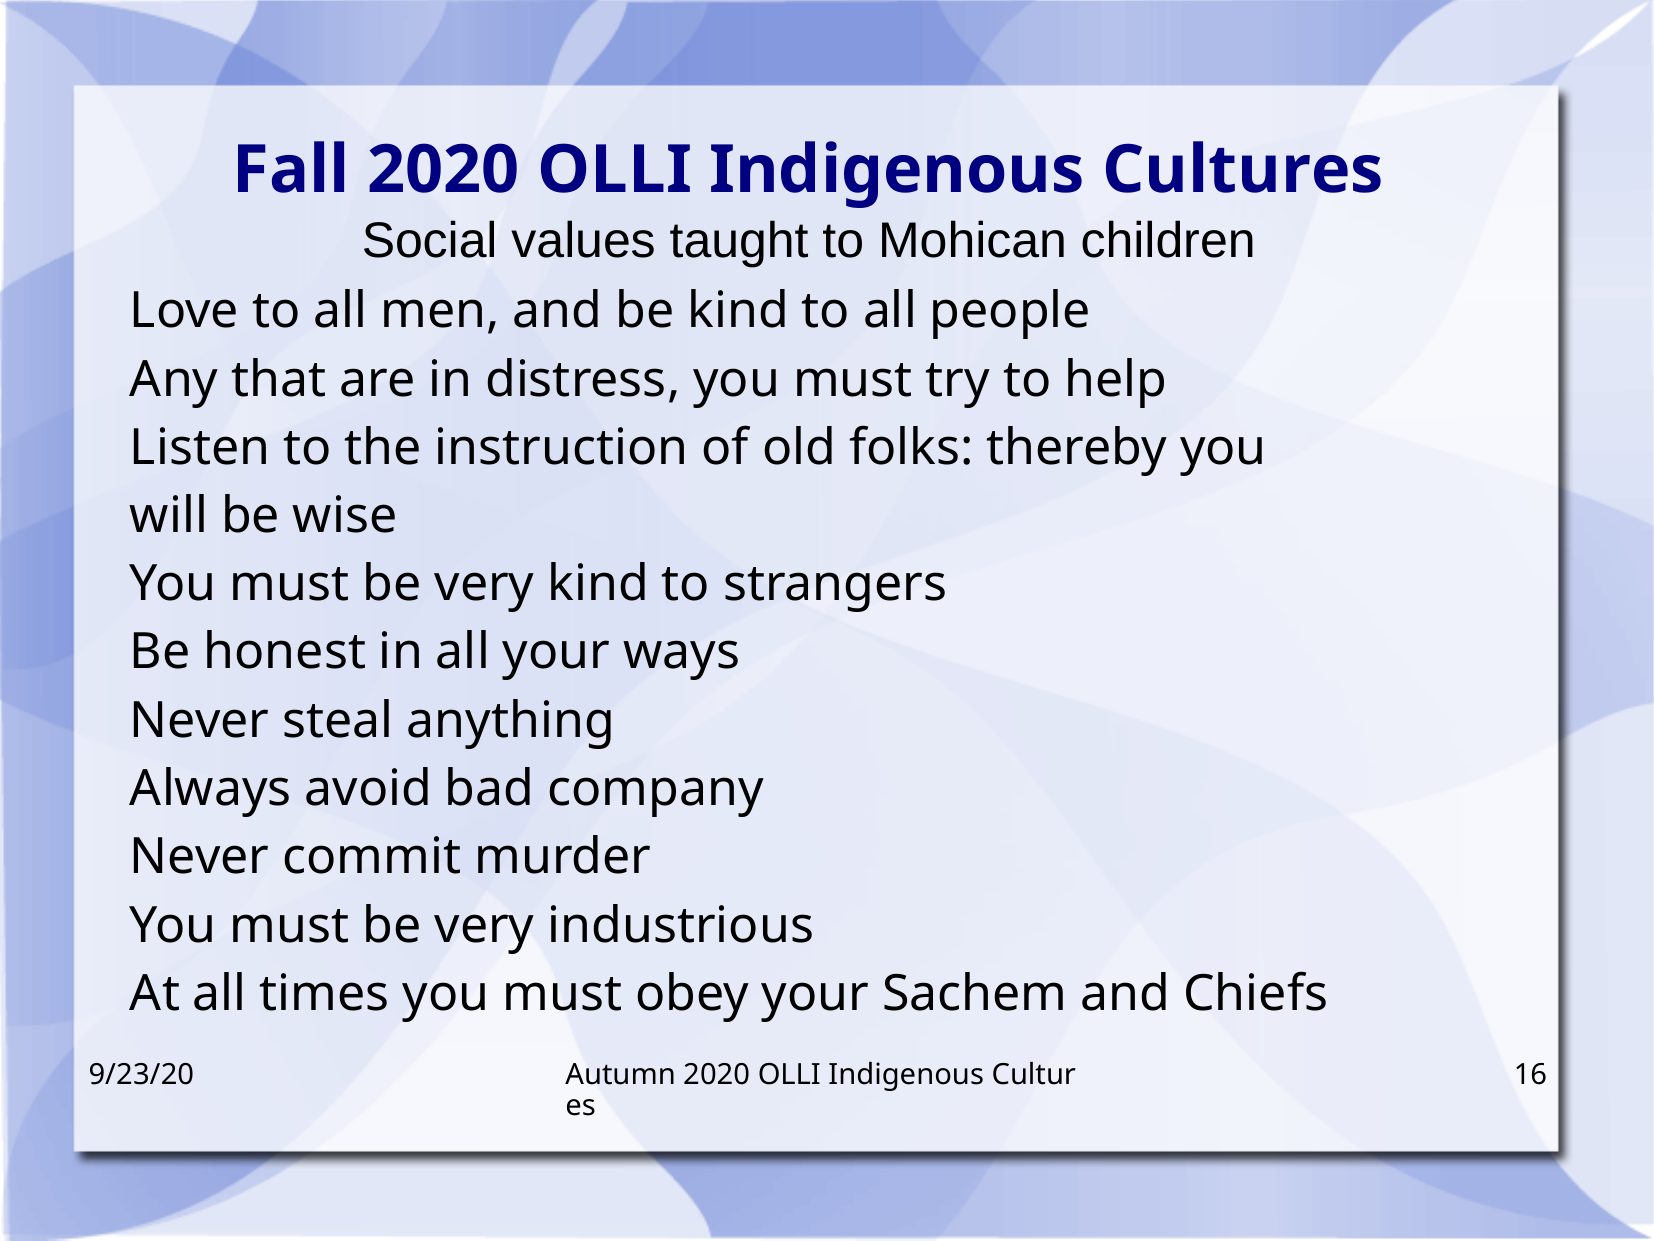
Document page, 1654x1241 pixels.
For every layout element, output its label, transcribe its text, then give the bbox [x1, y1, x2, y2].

subtitle Love to all men, and be kind to all people Any that are in distress, you must try to help Listen to the instruction of old folks: thereby you will be wise You must be very kind to strangers Be honest in all your ways Never steal anything Always avoid bad company Never commit murder You must be very industrious At all times you must obey your Sachem and Chiefs [129, 324, 1489, 975]
title Fall 2020 OLLI Indigenous Cultures Social values taught to Mohican children [82, 90, 1536, 298]
picture [0, 0, 1654, 1241]
